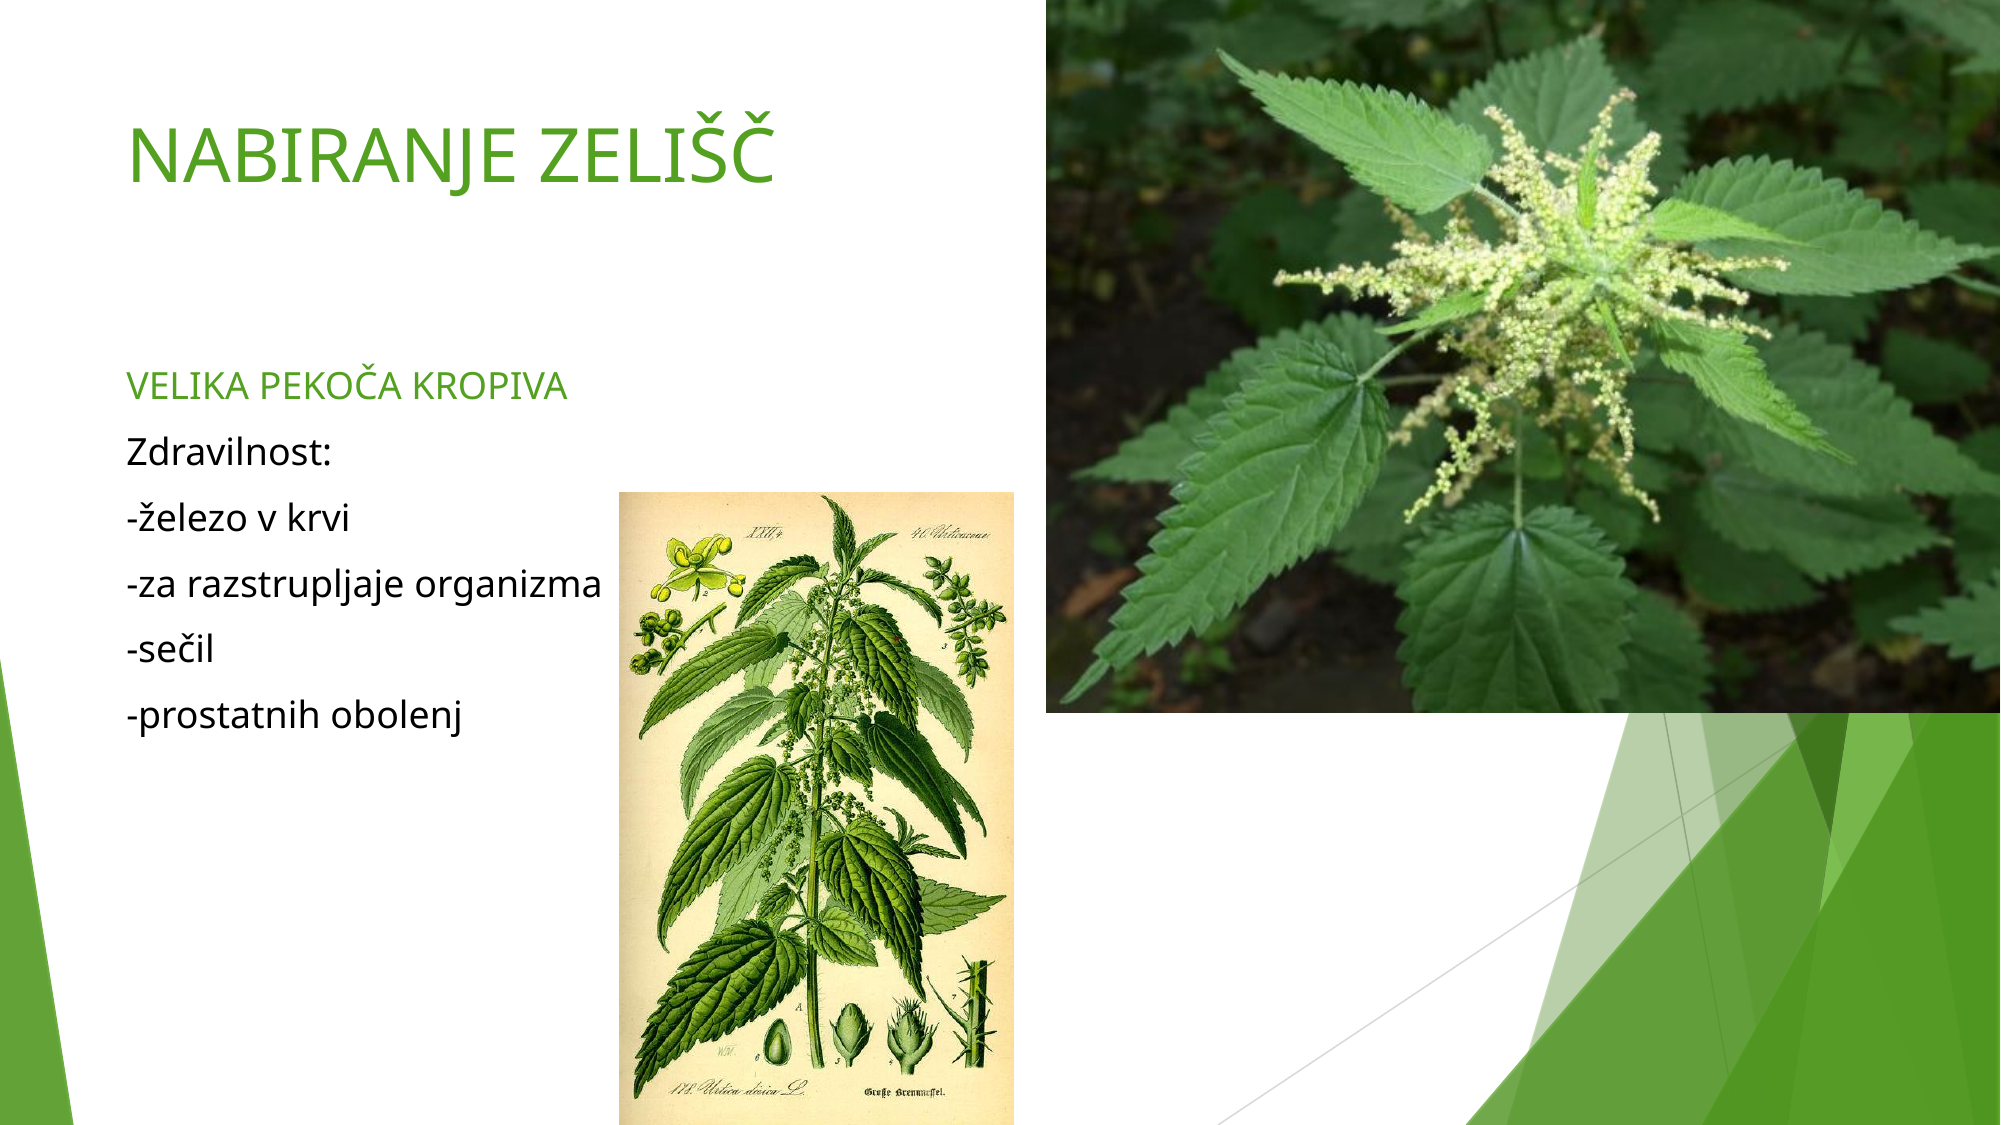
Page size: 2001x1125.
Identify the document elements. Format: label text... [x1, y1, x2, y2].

list VELIKA PEKOČA KROPIVA Zdravilnost: -železo v krvi -za razstrupljaje organizma -sečil -prostatnih obolenj [111, 354, 1522, 992]
title NABIRANJE ZELIŠČ [111, 99, 1046, 317]
picture [619, 492, 1014, 1125]
picture [1046, 0, 2000, 713]
